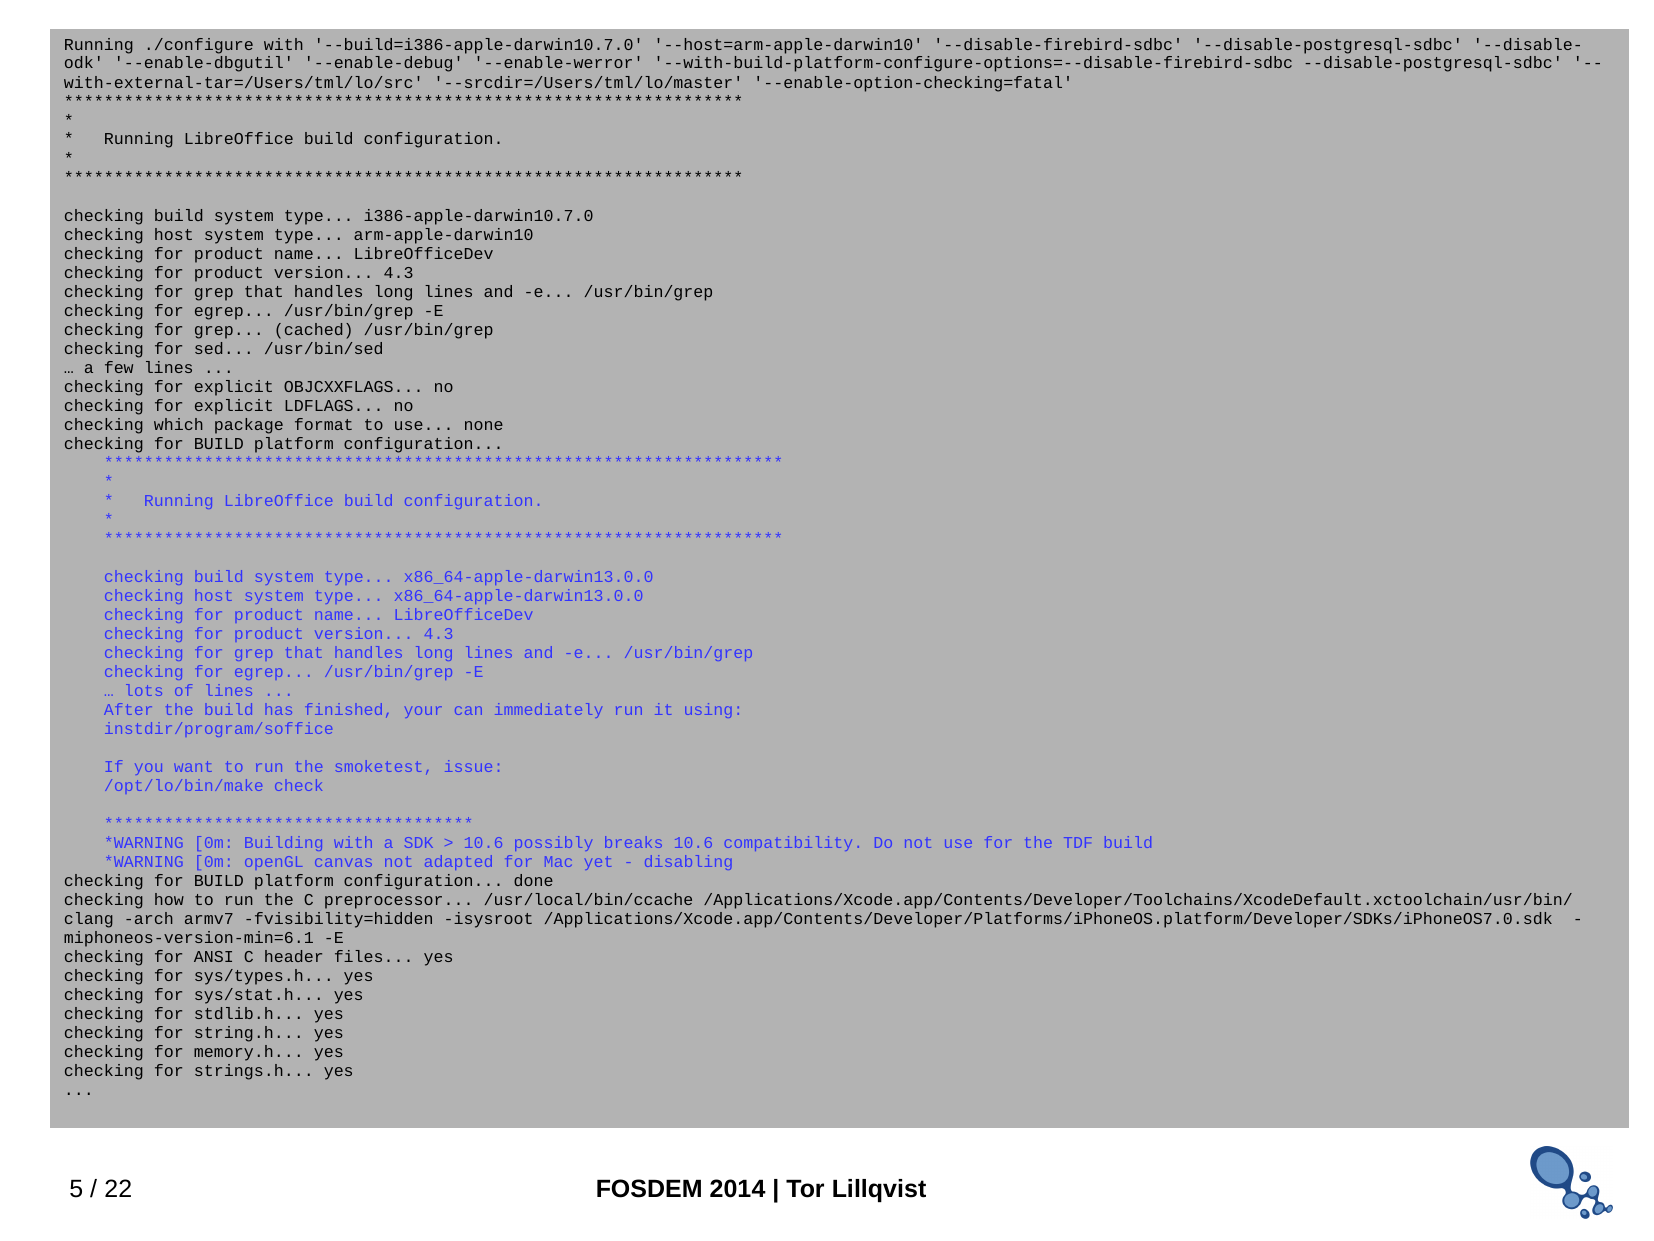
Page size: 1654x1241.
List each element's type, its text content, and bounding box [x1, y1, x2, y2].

table_header Running ./configure with '--build=i386-apple-darwin10.7.0' '--host=arm-apple-darwin10' '--disable-firebird-sdbc' '--disable-postgresql-sdbc' '--disable-odk' '--enable-dbgutil' '--enable-debug' '--enable-werror' '--with-build-platform-configure-options=--disable-firebird-sdbc --disable-postgresql-sdbc' '--with-external-tar=/Users/tml/lo/src' '--srcdir=/Users/tml/lo/master' '--enable-option-checking=fatal' ******************************************************************** * * Running LibreOffice build configuration. * ******************************************************************** checking build system type... i386-apple-darwin10.7.0 checking host system type... arm-apple-darwin10 checking for product name... LibreOfficeDev checking for product version... 4.3 checking for grep that handles long lines and -e... /usr/bin/grep checking for egrep... /usr/bin/grep -E checking for grep... (cached) /usr/bin/grep checking for sed... /usr/bin/sed … a few lines ... checking for explicit OBJCXXFLAGS... no checking for explicit LDFLAGS... no checking which package format to use... none checking for BUILD platform configuration... ******************************************************************** * * Running LibreOffice build configuration. * ******************************************************************** checking build system type... x86_64-apple-darwin13.0.0 checking host system type... x86_64-apple-darwin13.0.0 checking for product name... LibreOfficeDev checking for product version... 4.3 checking for grep that handles long lines and -e... /usr/bin/grep checking for egrep... /usr/bin/grep -E … lots of lines ... After the build has finished, your can immediately run it using: instdir/program/soffice If you want to run the smoketest, issue: /opt/lo/bin/make check ************************************* *WARNING [0m: Building with a SDK > 10.6 possibly breaks 10.6 compatibility. Do not use for the TDF build *WARNING [0m: openGL canvas not adapted for Mac yet - disabling checking for BUILD platform configuration... done checking how to run the C preprocessor... /usr/local/bin/ccache /Applications/Xcode.app/Contents/Developer/Toolchains/XcodeDefault.xctoolchain/usr/bin/clang -arch armv7 -fvisibility=hidden -isysroot /Applications/Xcode.app/Contents/Developer/Platforms/iPhoneOS.platform/Developer/SDKs/iPhoneOS7.0.sdk -miphoneos-version-min=6.1 -E checking for ANSI C header files... yes checking for sys/types.h... yes checking for sys/stat.h... yes checking for stdlib.h... yes checking for string.h... yes checking for memory.h... yes checking for strings.h... yes ... [50, 29, 1629, 1128]
picture [1530, 1146, 1613, 1219]
